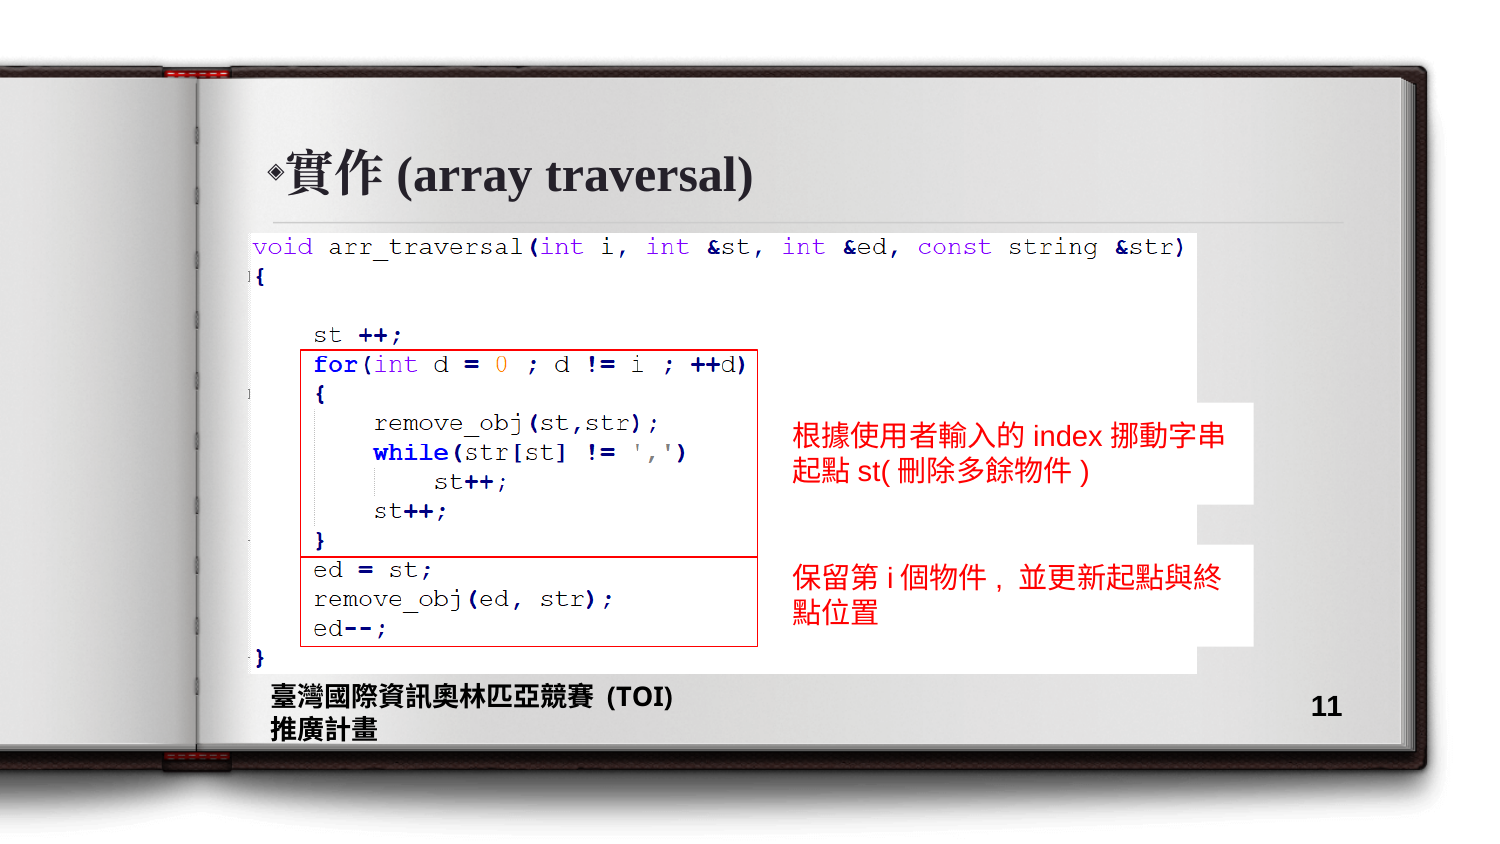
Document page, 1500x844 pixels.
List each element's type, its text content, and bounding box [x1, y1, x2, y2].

picture [248, 233, 1197, 674]
text_box 實作(array traversal) [252, 126, 1194, 216]
text_box 根據使用者輸入的index挪動字串起點st(刪除多餘物件) [777, 402, 1254, 505]
text_box ‹#› [1295, 672, 1386, 737]
text_box 保留第i個物件, 並更新起點與終點位置 [777, 544, 1254, 647]
